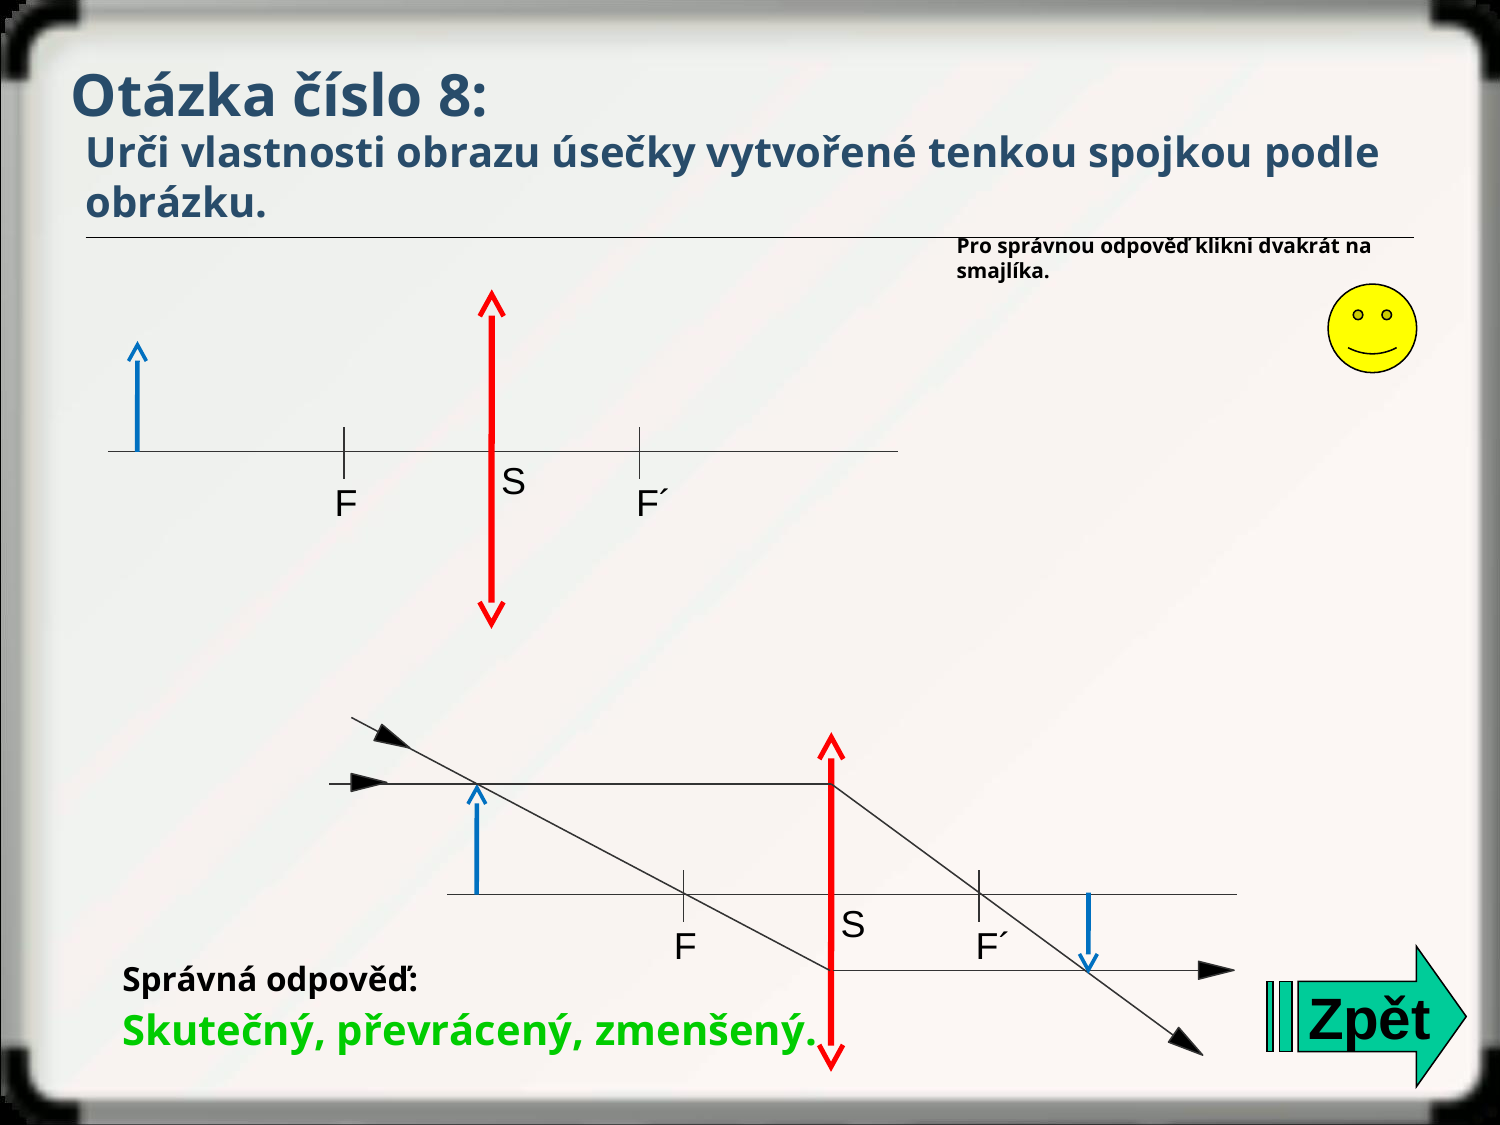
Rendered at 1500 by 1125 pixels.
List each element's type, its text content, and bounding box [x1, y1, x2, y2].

text_box Zpět [1298, 946, 1467, 1087]
text_box F´ [1011, 914, 1065, 953]
text_box Zpět [1279, 981, 1292, 1052]
picture [0, 0, 1500, 1125]
text_box F´ [621, 471, 725, 533]
text_box F´ [960, 914, 1065, 970]
text_box [1198, 961, 1235, 980]
text_box Otázka číslo 8: [55, 54, 1391, 149]
text_box [1168, 1027, 1203, 1056]
text_box S [486, 449, 546, 511]
text_box [1328, 284, 1417, 373]
text_box F [319, 471, 365, 533]
text_box Skutečný, převrácený, zmenšený. [107, 987, 1001, 1071]
text_box S [825, 892, 886, 953]
text_box [351, 773, 387, 792]
text_box F´ [960, 971, 1065, 976]
text_box Správná odpověď: [107, 931, 448, 987]
text_box F [659, 914, 704, 976]
text_box Urči vlastnosti obrazu úsečky vytvořené tenkou spojkou podle obrázku. [70, 128, 1459, 224]
text_box Zpět [1267, 981, 1273, 1052]
text_box Pro správnou odpověď klikni dvakrát na smajlíka. [941, 210, 1464, 305]
text_box [374, 724, 410, 748]
